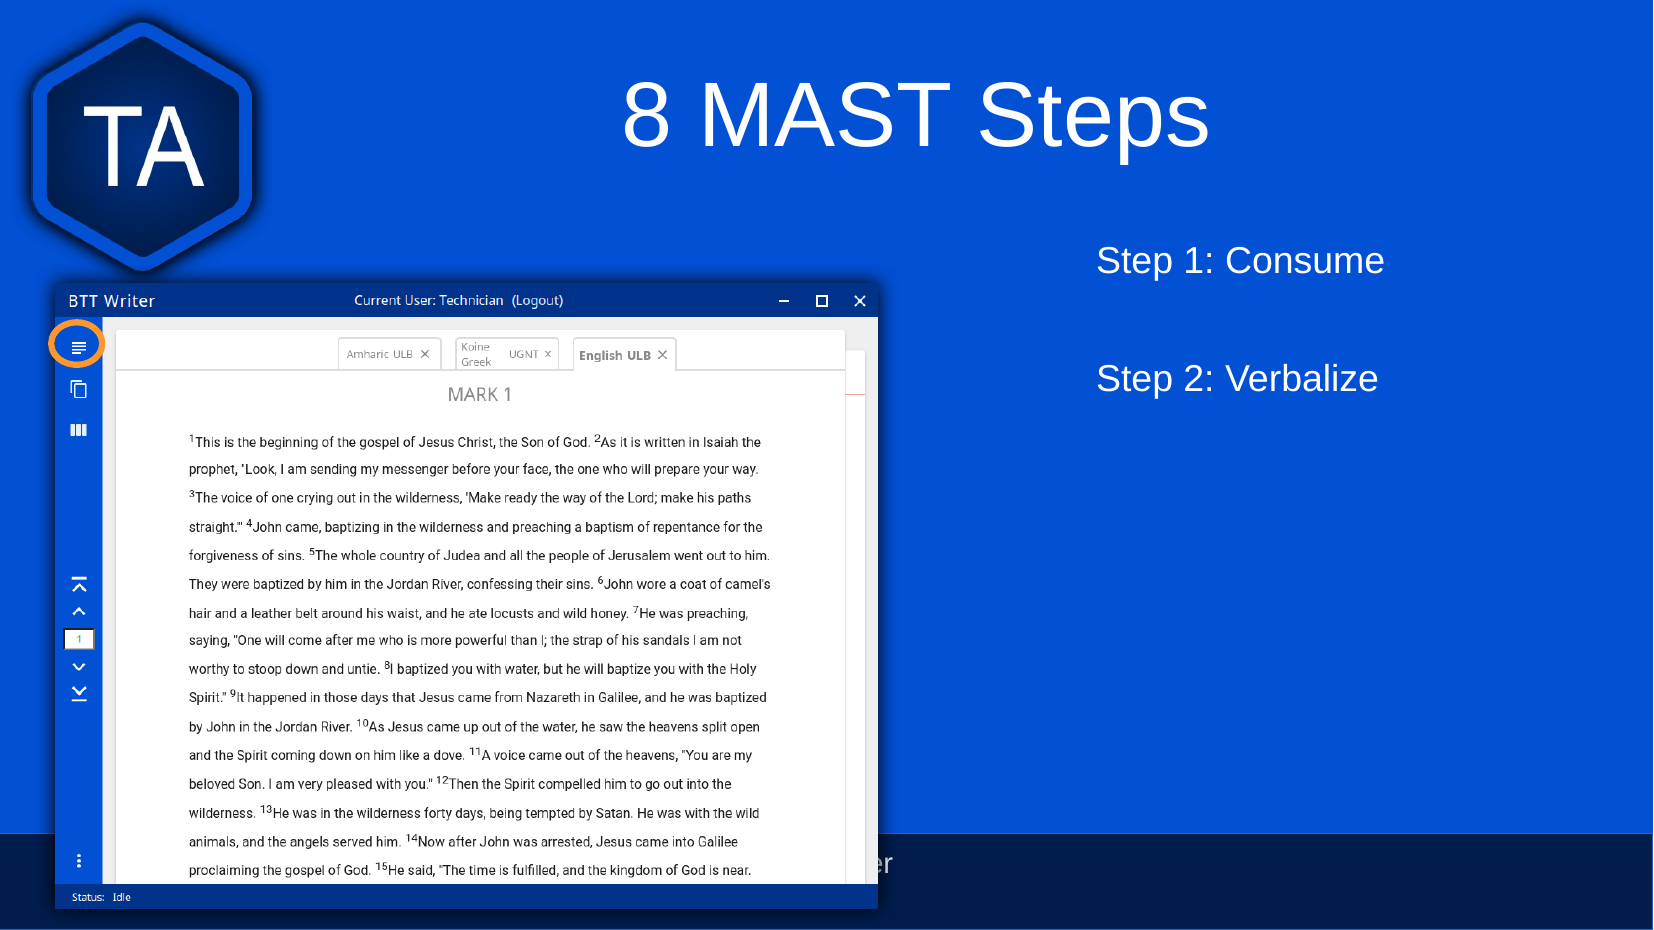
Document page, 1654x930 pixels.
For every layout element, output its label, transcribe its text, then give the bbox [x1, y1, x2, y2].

text_box Step 1: Consume [1081, 231, 1479, 289]
title 8 MAST Steps [297, 37, 1571, 193]
picture [5, 9, 878, 909]
picture [55, 326, 98, 361]
text_box Step 2: Verbalize [1081, 349, 1479, 407]
